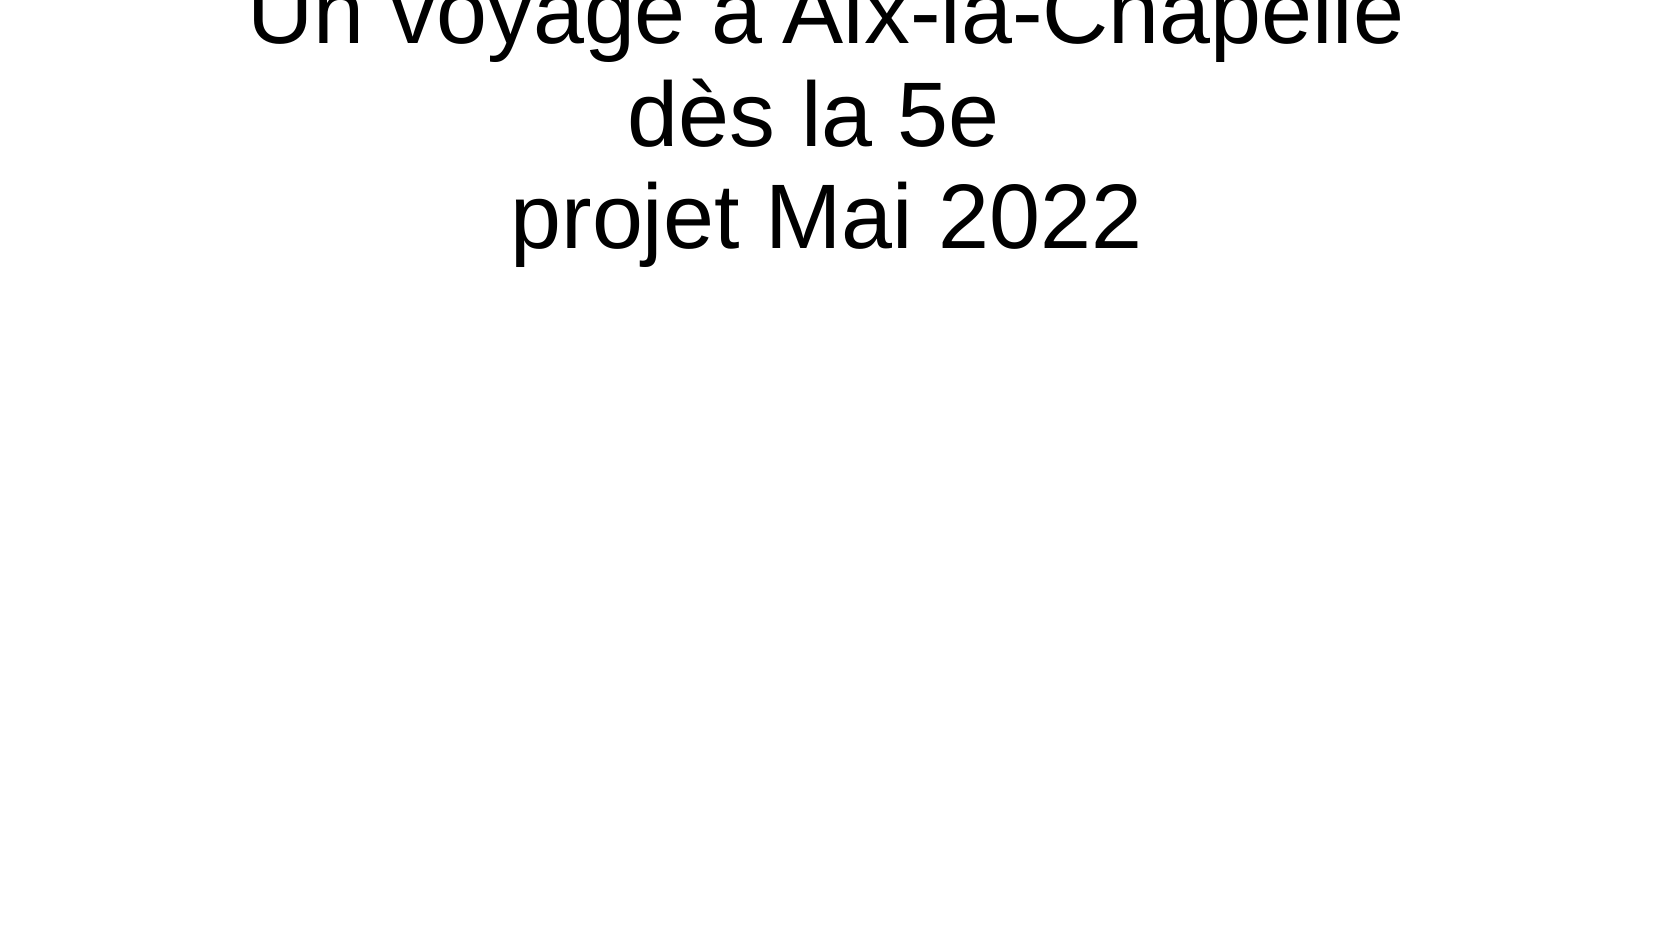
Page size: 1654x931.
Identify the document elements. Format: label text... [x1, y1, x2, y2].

title Un voyage à Aix-la-Chapelle dès la 5e projet Mai 2022 [82, 0, 1571, 269]
